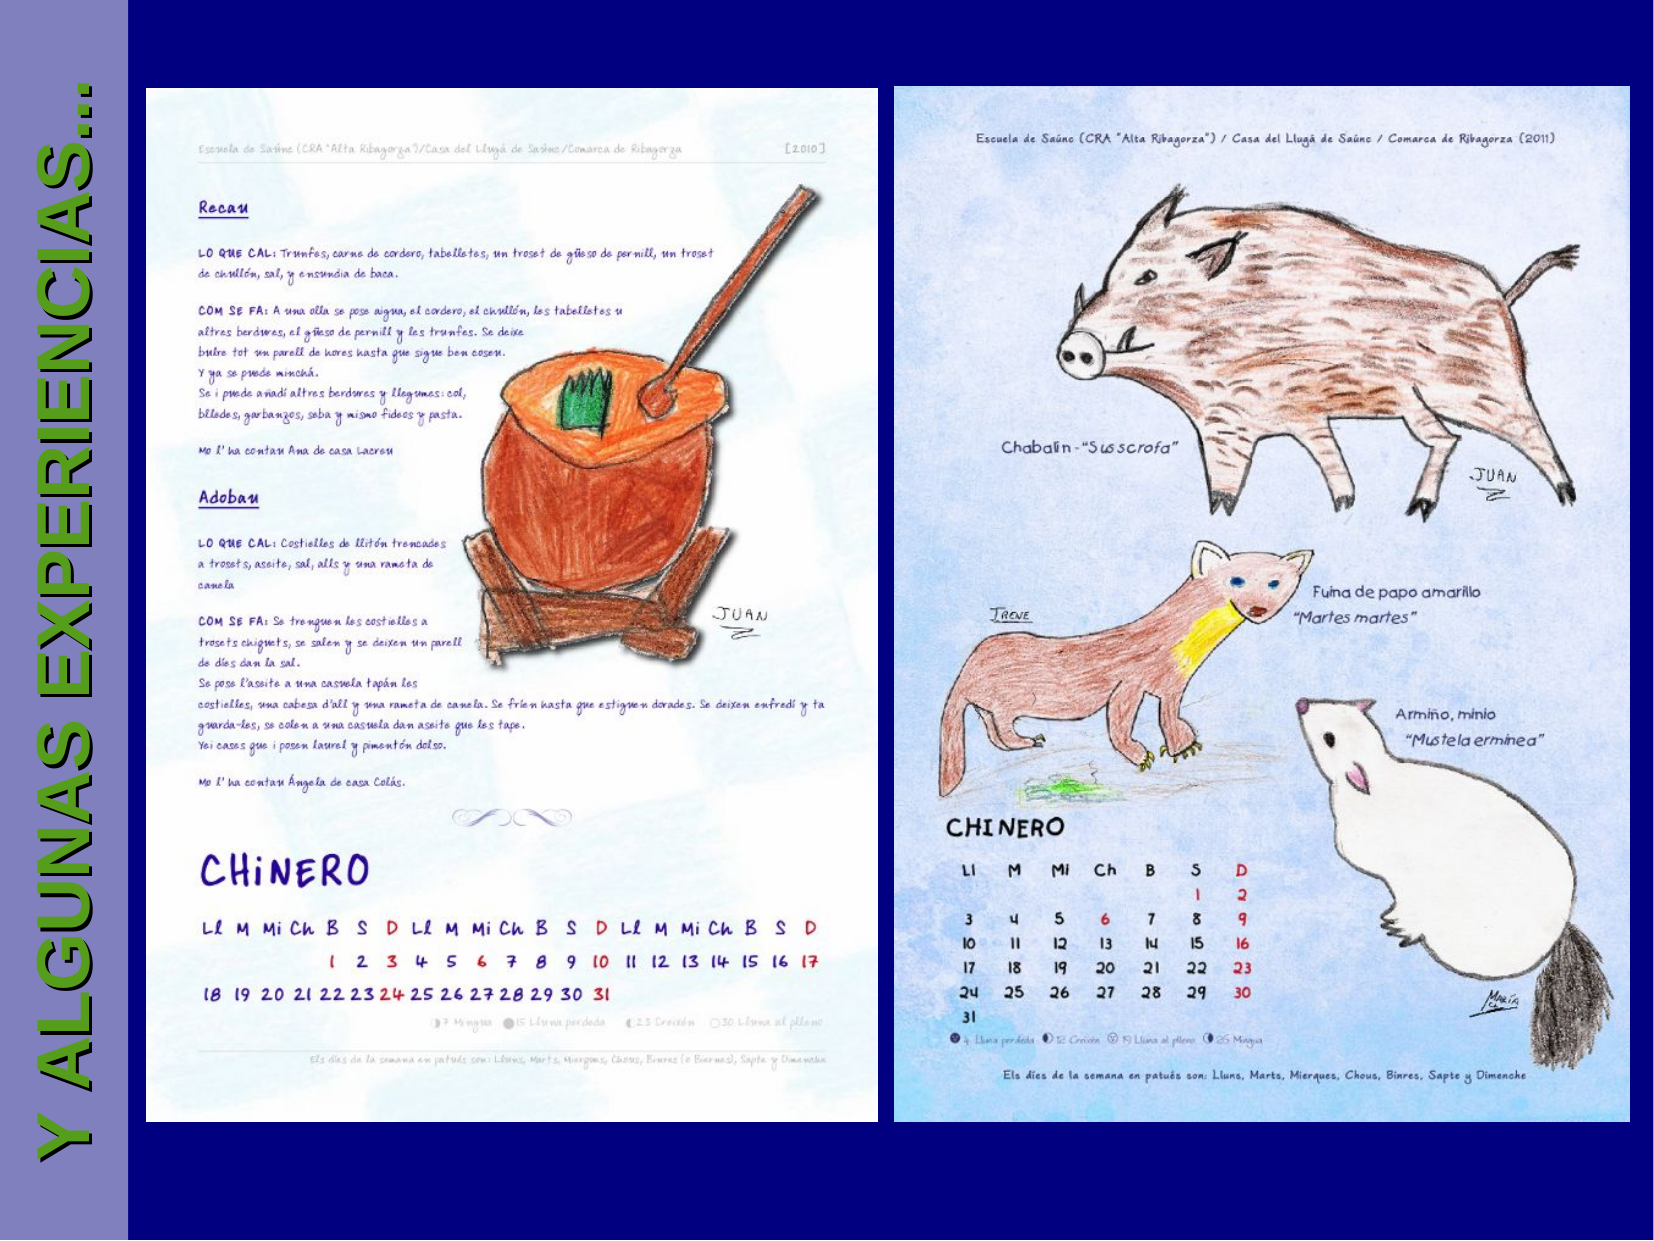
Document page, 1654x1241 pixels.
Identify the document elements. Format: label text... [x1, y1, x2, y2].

picture [894, 86, 1630, 1123]
picture [146, 88, 878, 1123]
text_box Y ALGUNAS EXPERIENCIAS... [0, 0, 129, 1241]
